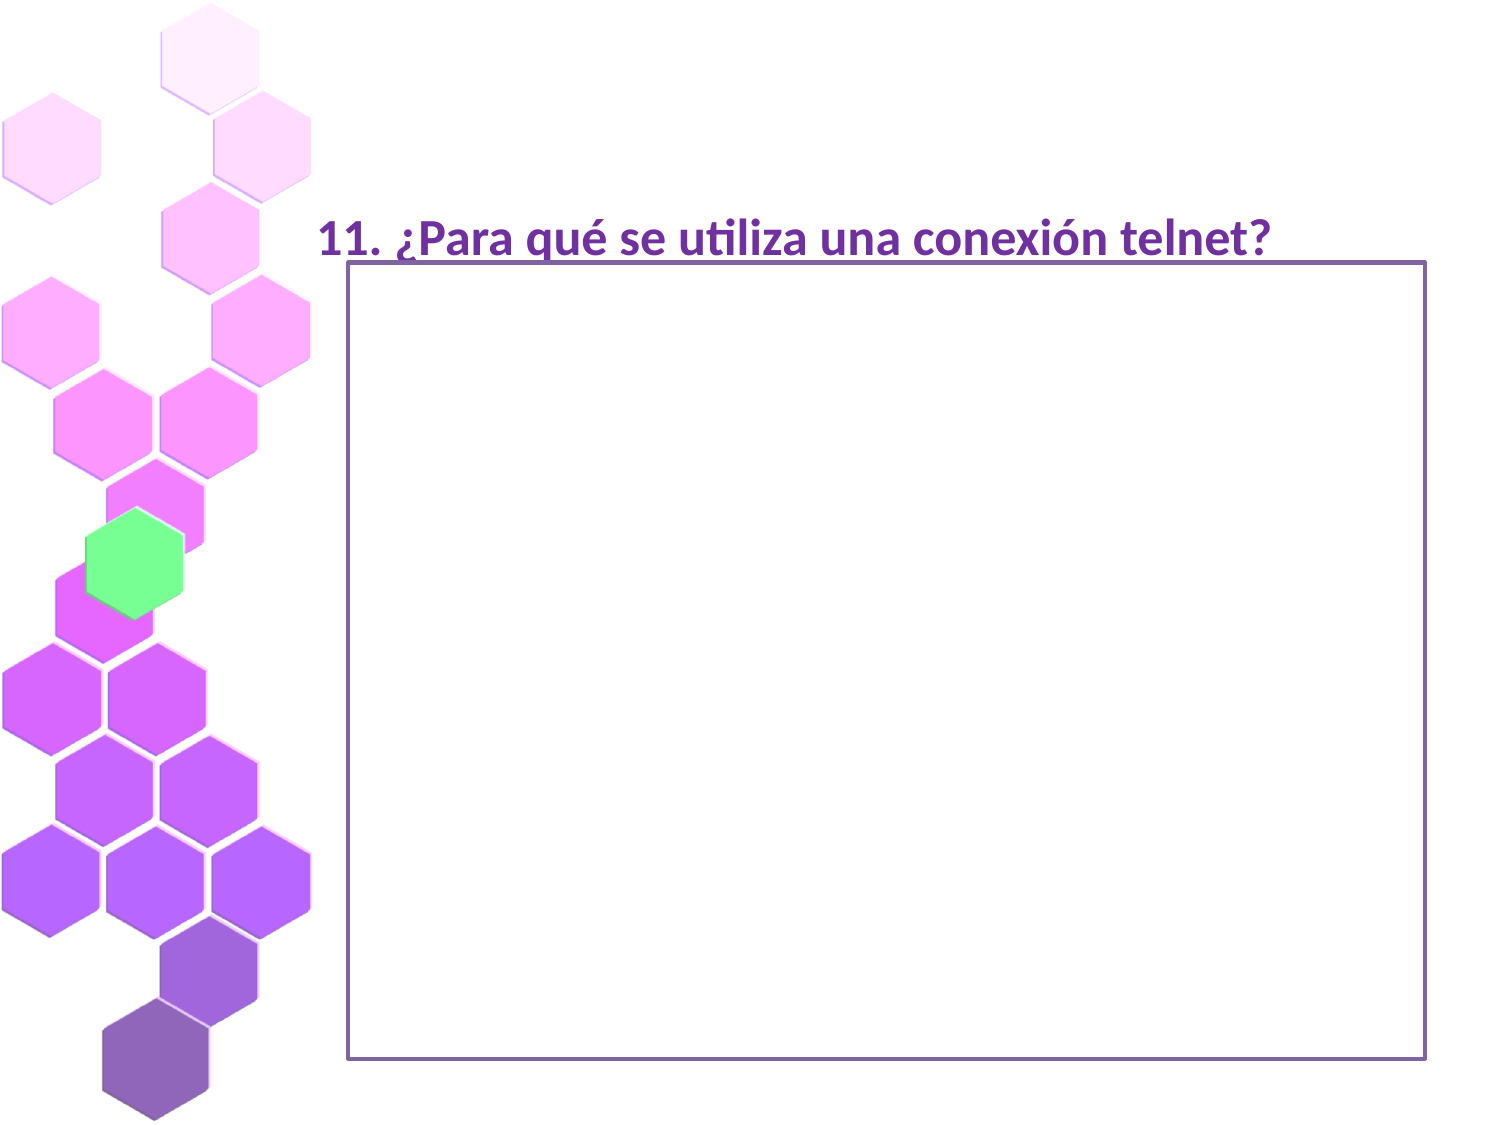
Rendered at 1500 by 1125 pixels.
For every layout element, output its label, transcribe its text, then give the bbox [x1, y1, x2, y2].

picture [0, 0, 313, 1123]
title 11. ¿Para qué se utiliza una conexión telnet? [301, 196, 1415, 279]
text_box [348, 262, 1426, 1059]
